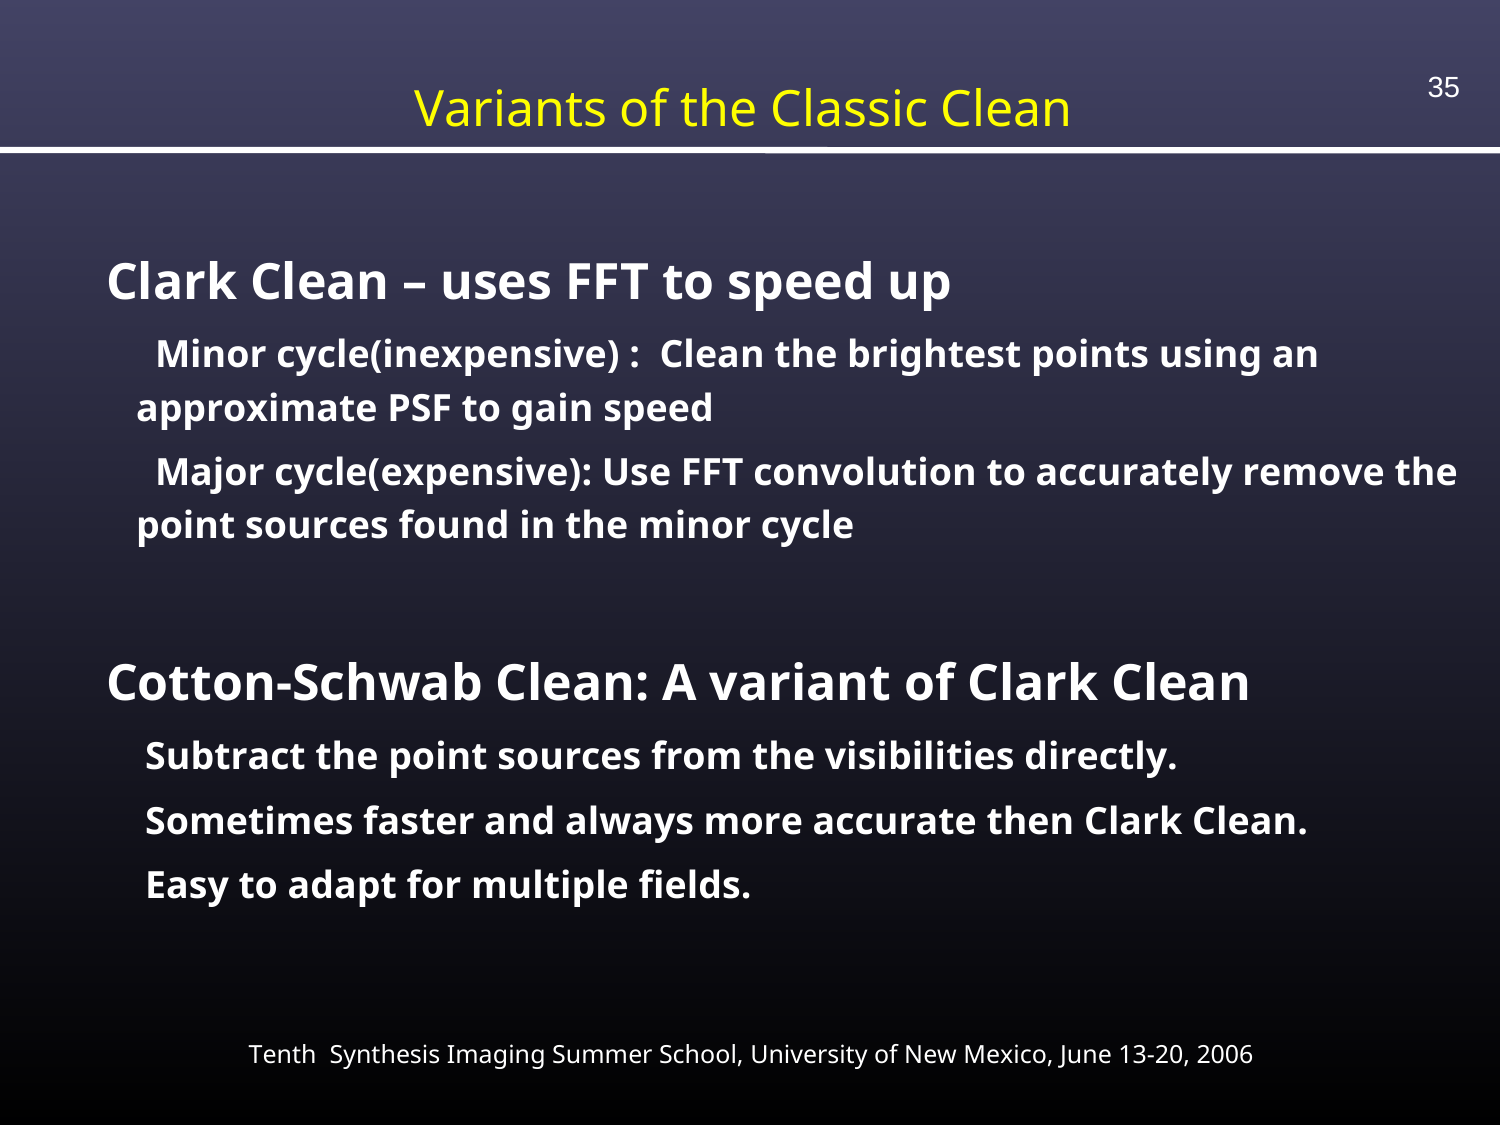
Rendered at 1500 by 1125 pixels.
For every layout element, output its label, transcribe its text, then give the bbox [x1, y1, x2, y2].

subtitle Clark Clean – uses FFT to speed up Minor cycle(inexpensive) : Clean the brightest points using an approximate PSF to gain speed Major cycle(expensive): Use FFT convolution to accurately remove the point sources found in the minor cycle Cotton-Schwab Clean: A variant of Clark Clean Subtract the point sources from the visibilities directly. Sometimes faster and always more accurate then Clark Clean. Easy to adapt for multiple fields. [106, 245, 1466, 921]
title Variants of the Classic Clean [112, 62, 1375, 151]
